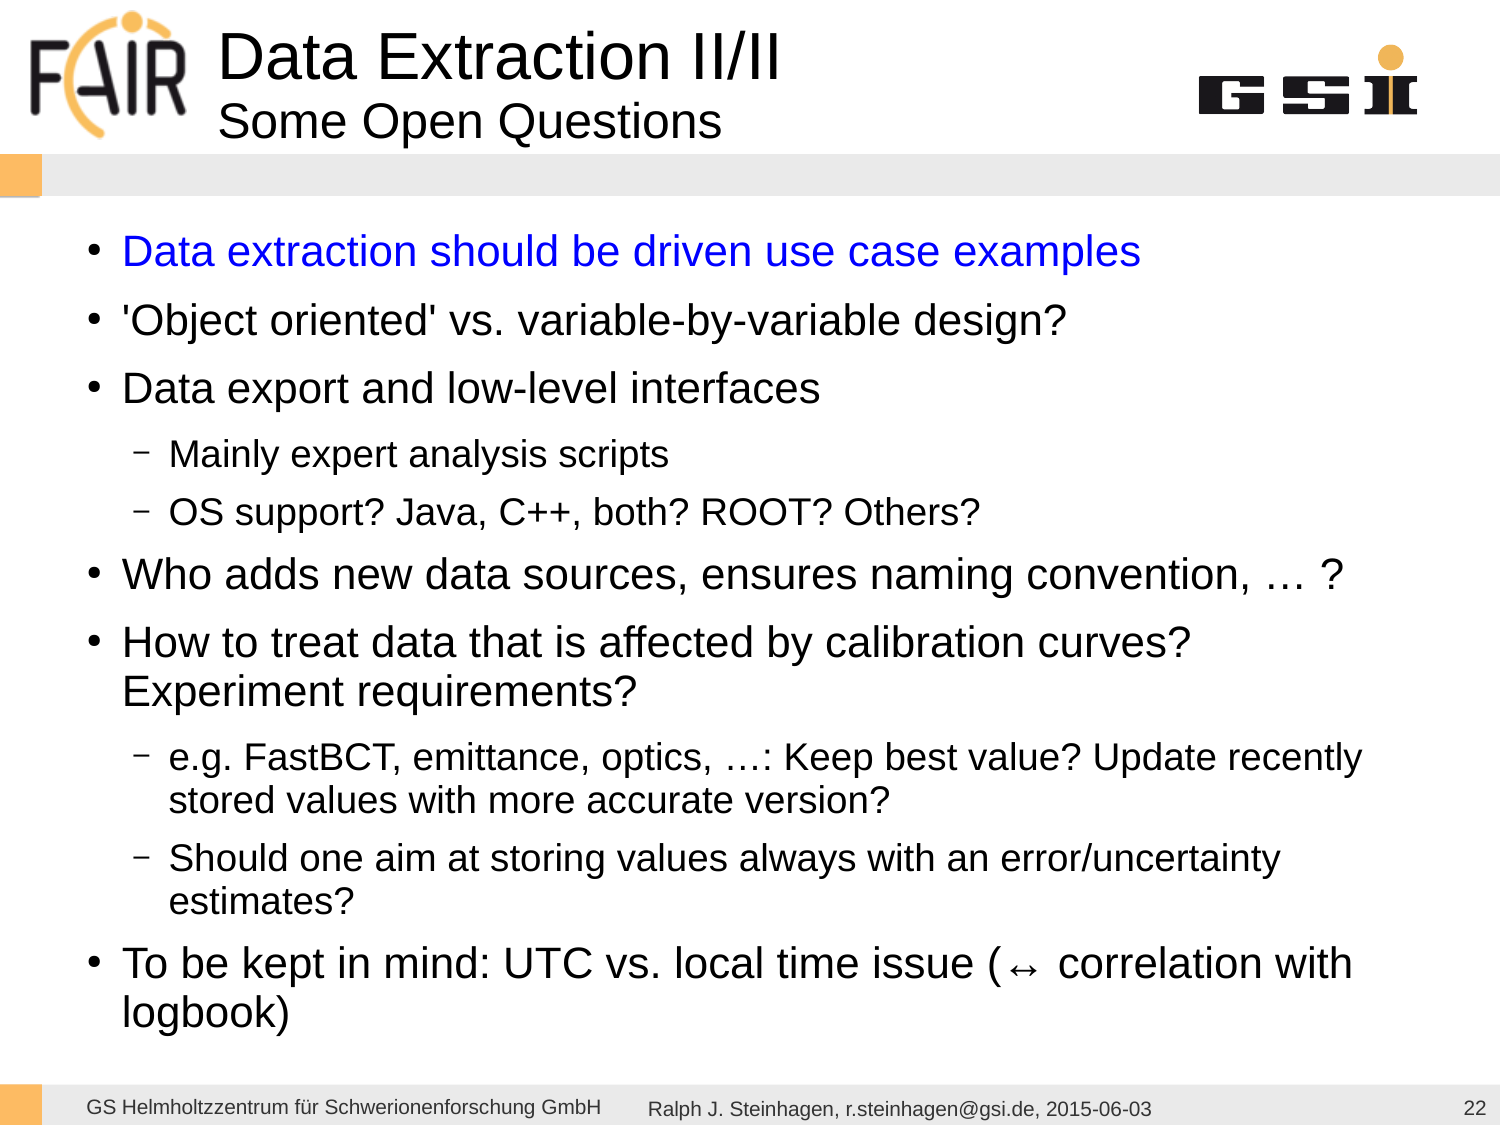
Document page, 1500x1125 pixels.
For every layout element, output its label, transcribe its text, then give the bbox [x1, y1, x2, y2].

title Data Extraction II/II Some Open Questions [217, 18, 1109, 150]
picture [1197, 42, 1419, 117]
picture [30, 9, 187, 141]
list Data extraction should be driven use case examples 'Object oriented' vs. variable-by-variable design? Data export and low-level interfaces Mainly expert analysis scripts OS support? Java, C++, both? ROOT? Others? Who adds new data sources, ensures naming convention, … ? How to treat data that is affected by calibration curves? Experiment requirements? e.g. FastBCT, emittance, optics, …: Keep best value? Update recently stored values with more accurate version? Should one aim at storing values always with an error/uncertainty estimates? To be kept in mind: UTC vs. local time issue (↔ correlation with logbook) [75, 226, 1425, 1050]
